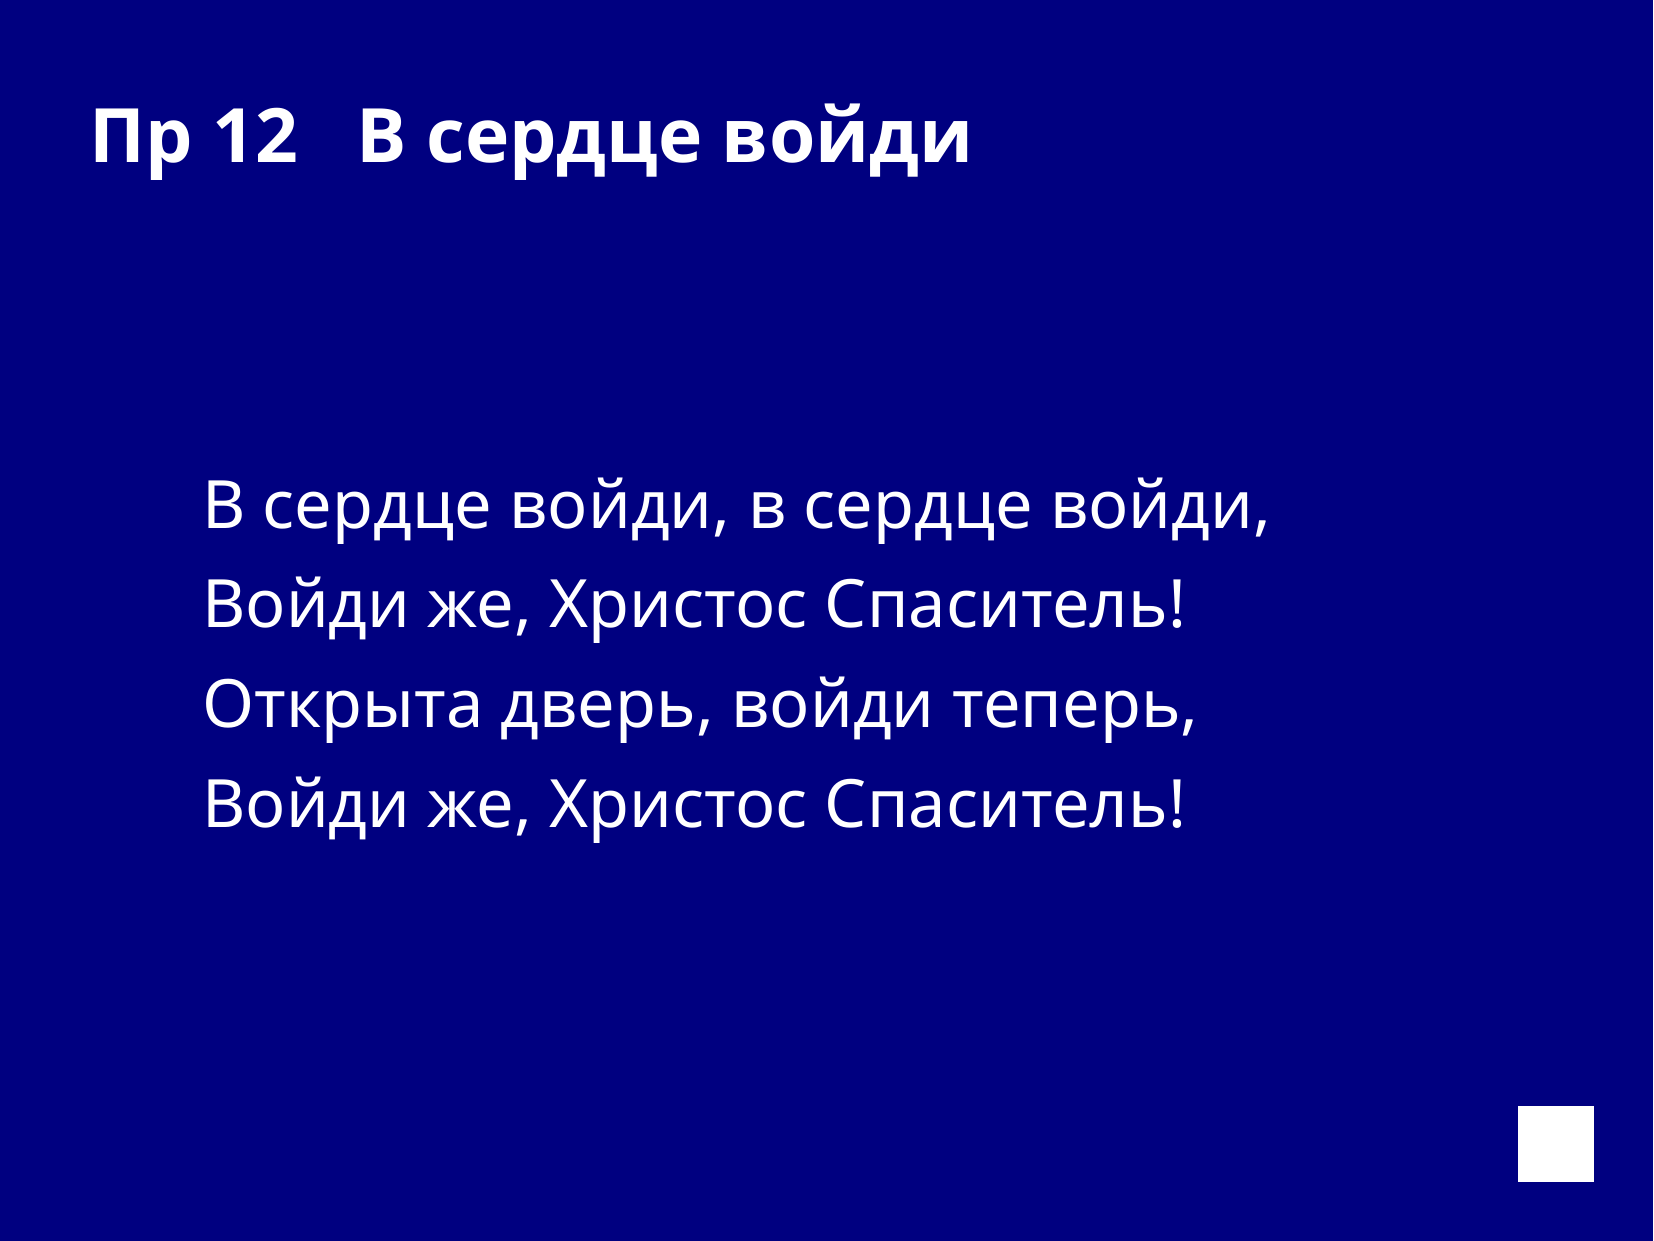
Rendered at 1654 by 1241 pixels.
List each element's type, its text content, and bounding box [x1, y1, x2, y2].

text_box Пр 12 В сердце войди [75, 75, 1576, 188]
text_box В сердце войди, в сердце войди, Войди же, Христос Спаситель! Открыта дверь, войди теперь, Войди же, Христос Спаситель! [75, 188, 1576, 1163]
text_box [1518, 1106, 1594, 1182]
